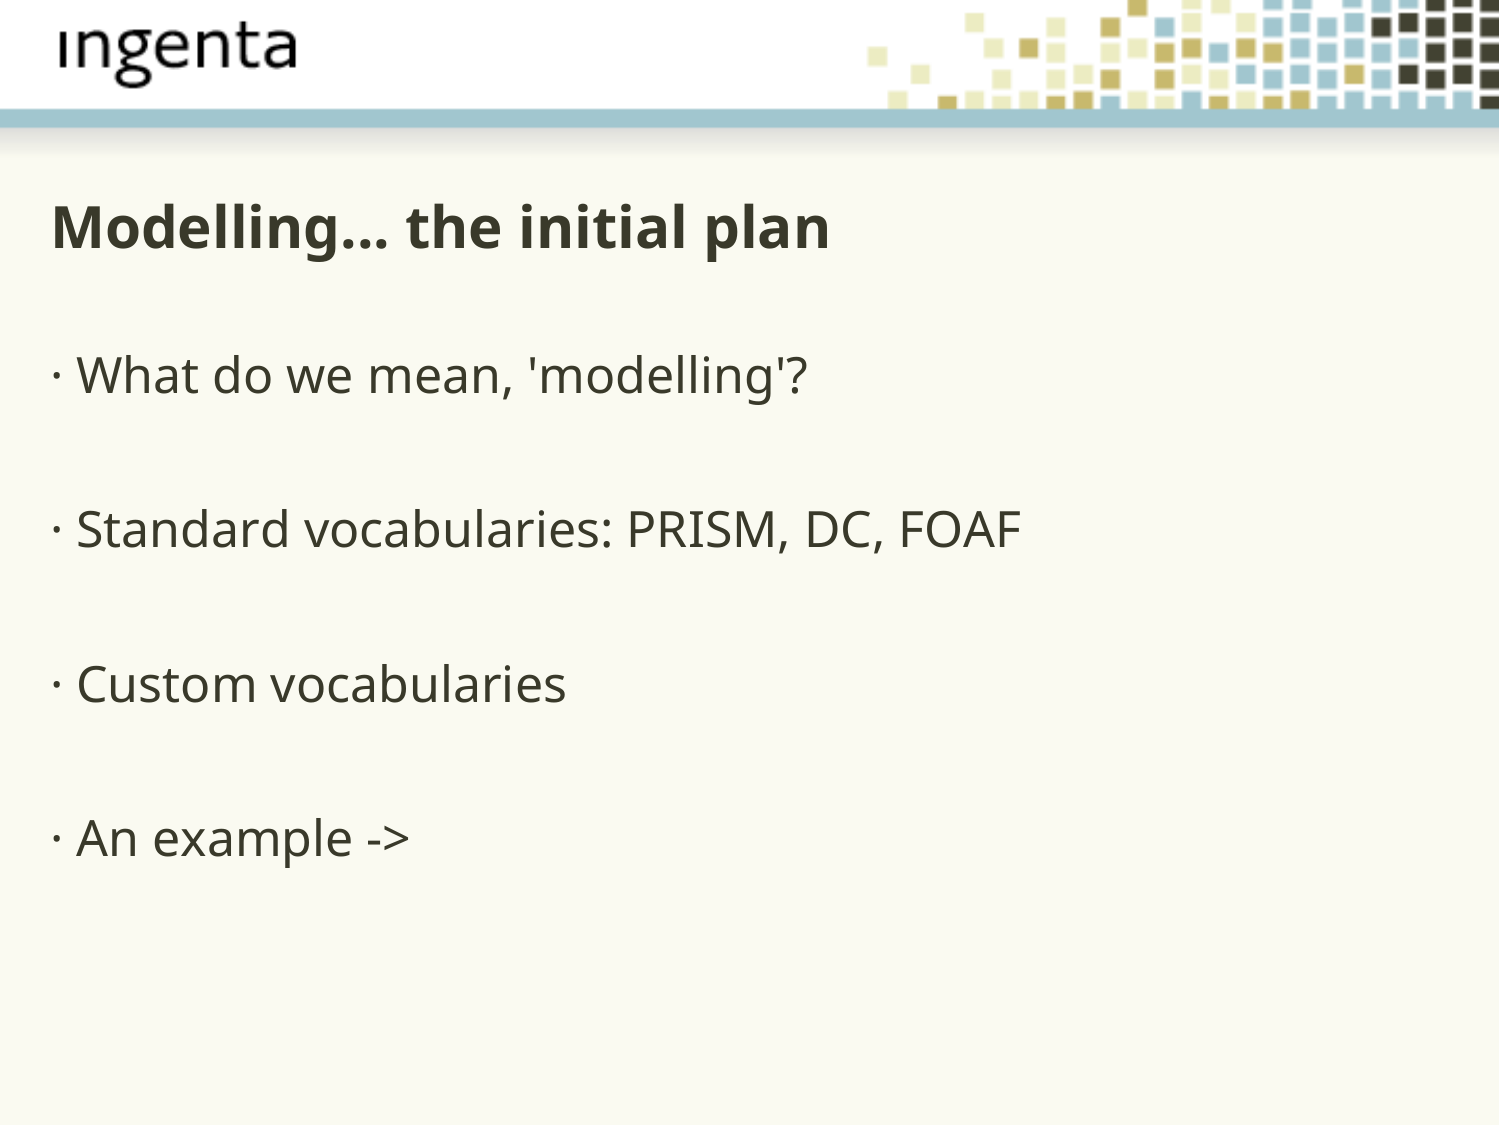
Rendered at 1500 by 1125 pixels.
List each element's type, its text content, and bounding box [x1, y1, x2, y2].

title Modelling... the initial plan [50, 187, 1375, 262]
list · What do we mean, 'modelling'? · Standard vocabularies: PRISM, DC, FOAF · Custom vocabularies · An example -> [50, 262, 1375, 975]
picture [0, 0, 1499, 1125]
